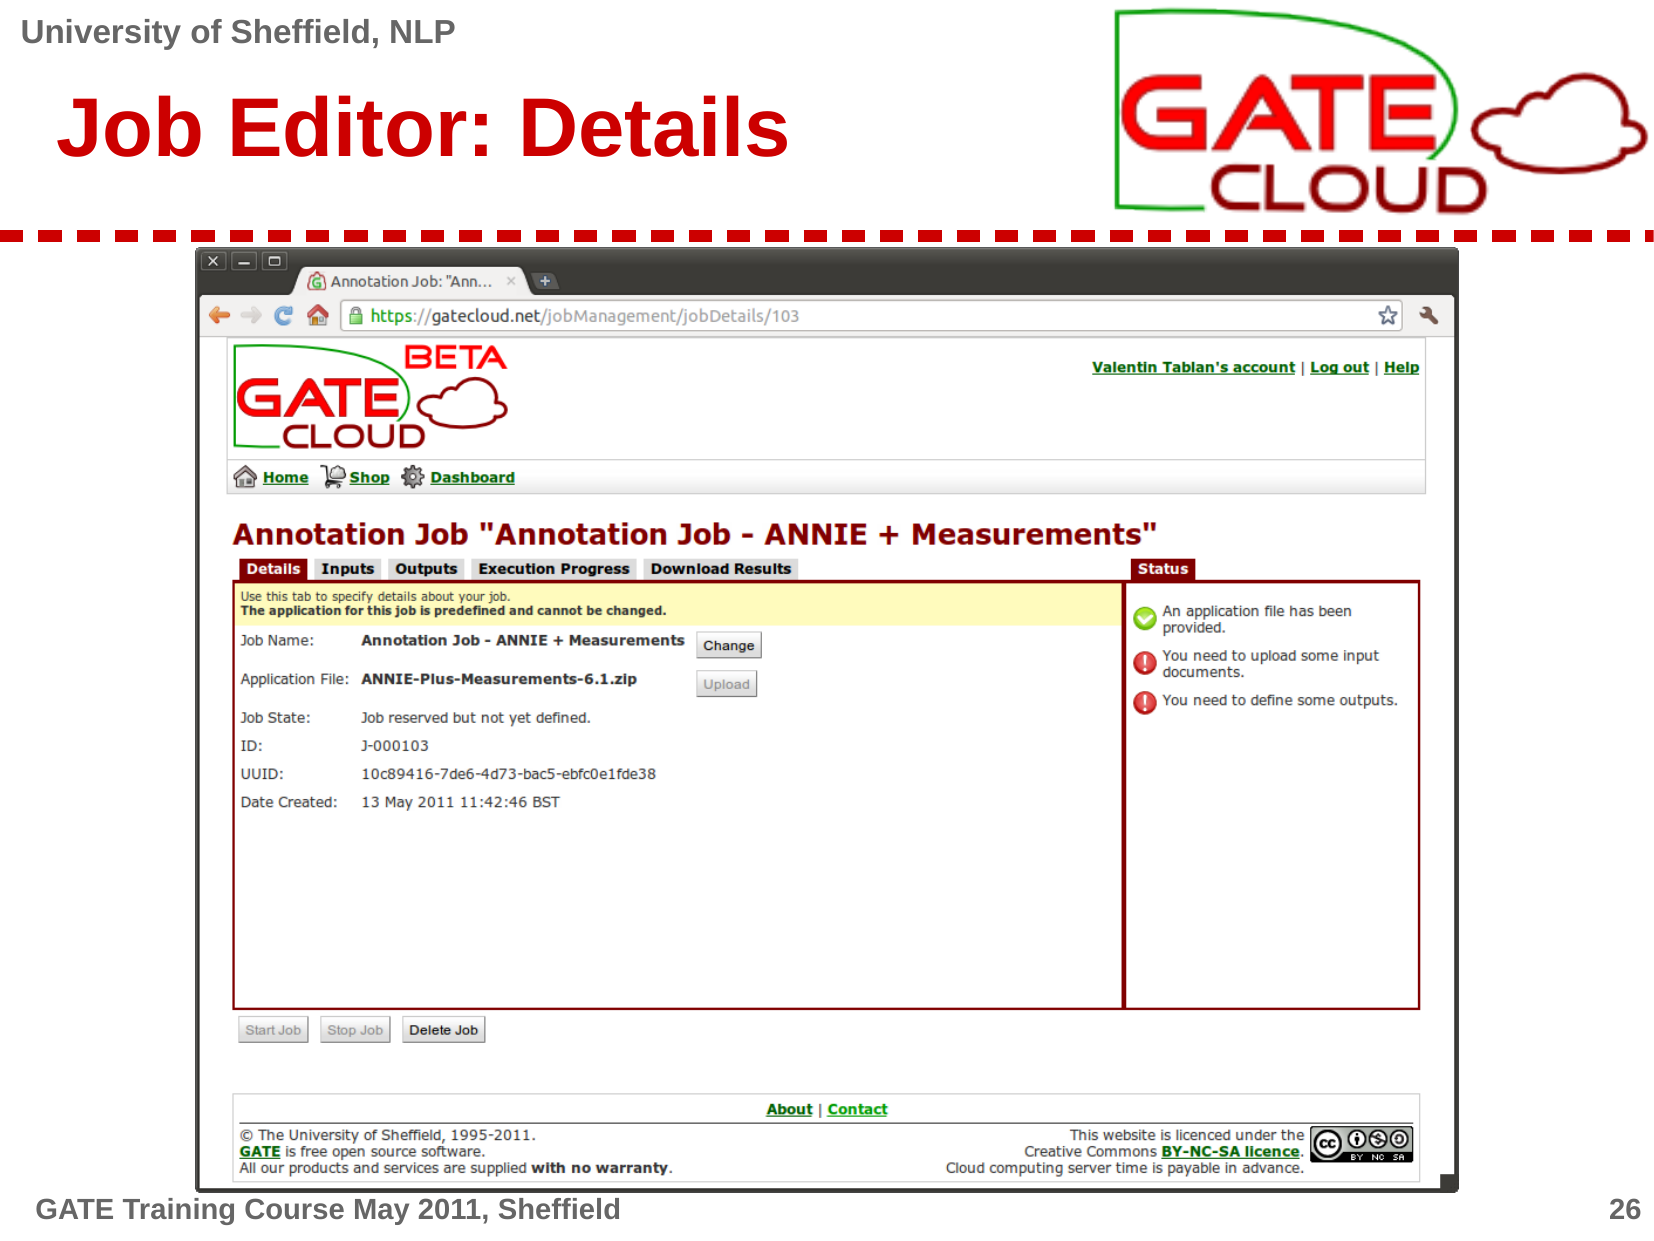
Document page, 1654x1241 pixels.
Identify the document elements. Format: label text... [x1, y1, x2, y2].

title Job Editor: Details [56, 49, 1120, 207]
picture [195, 247, 1459, 1193]
picture [1110, 5, 1654, 223]
